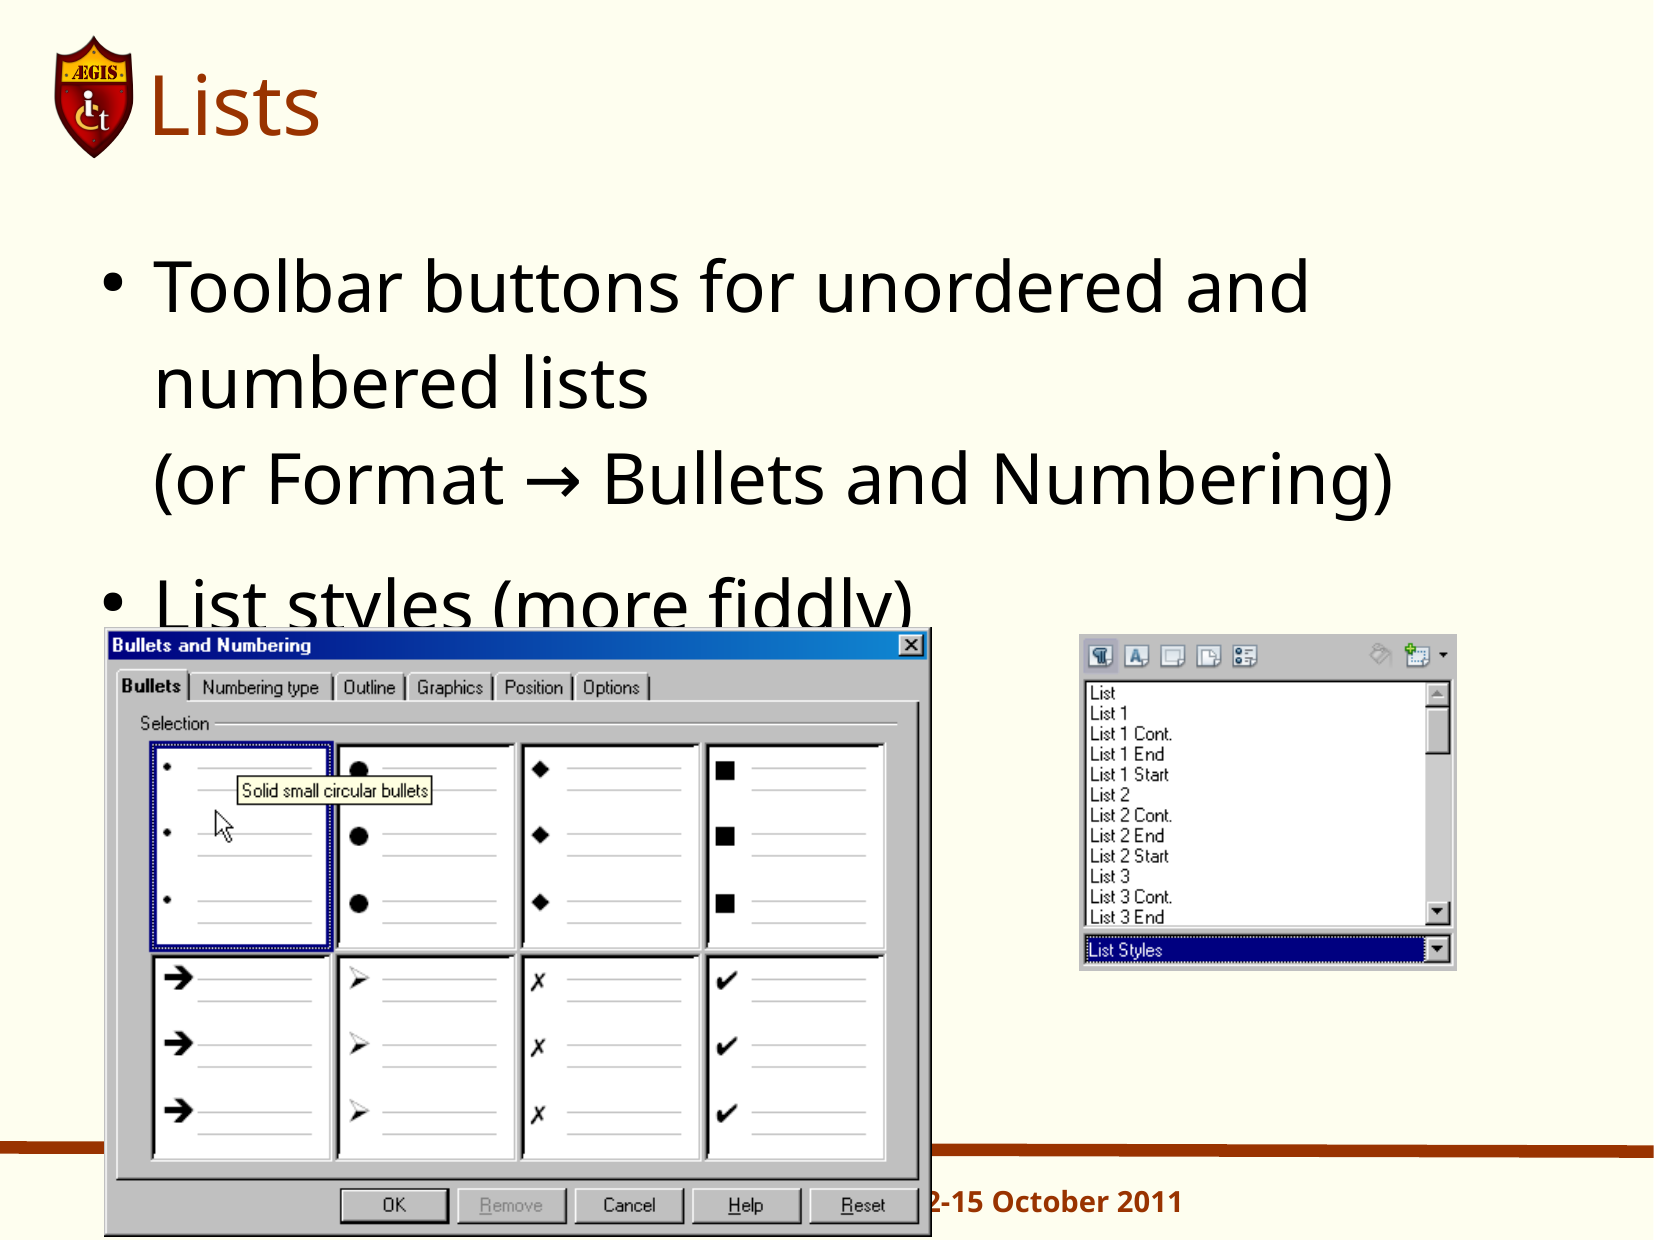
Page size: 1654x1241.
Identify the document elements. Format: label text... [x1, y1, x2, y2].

picture [104, 627, 932, 1237]
title Lists [147, 29, 1625, 178]
picture [24, 24, 167, 167]
list Toolbar buttons for unordered and numbered lists (or Format → Bullets and Numbering) List styles (more fiddly) [82, 236, 1595, 621]
picture [1079, 634, 1457, 971]
